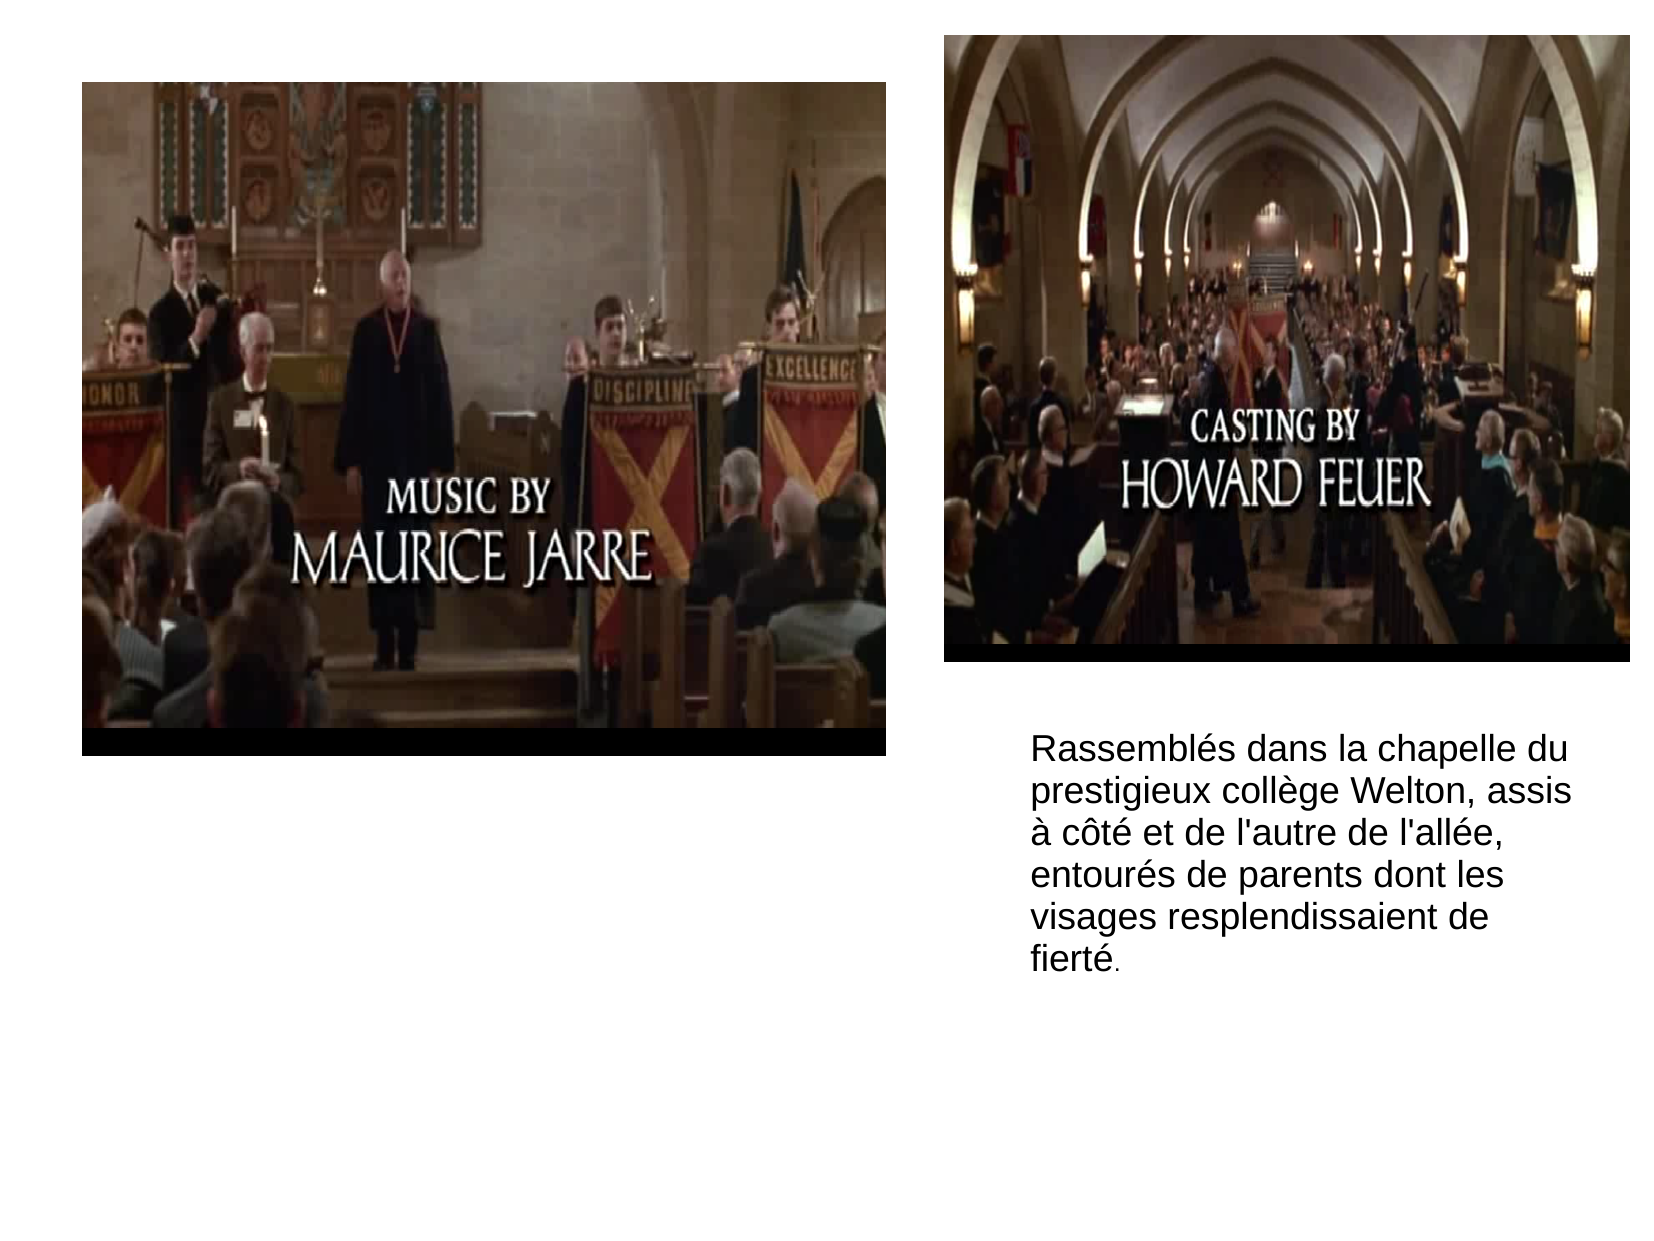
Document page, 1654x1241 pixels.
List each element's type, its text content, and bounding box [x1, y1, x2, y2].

picture [82, 82, 886, 756]
picture [944, 35, 1630, 662]
text_box Rassemblés dans la chapelle du prestigieux collège Welton, assis à côté et de l'autre de l'allée, entourés de parents dont les visages resplendissaient de fierté. [1015, 720, 1595, 988]
